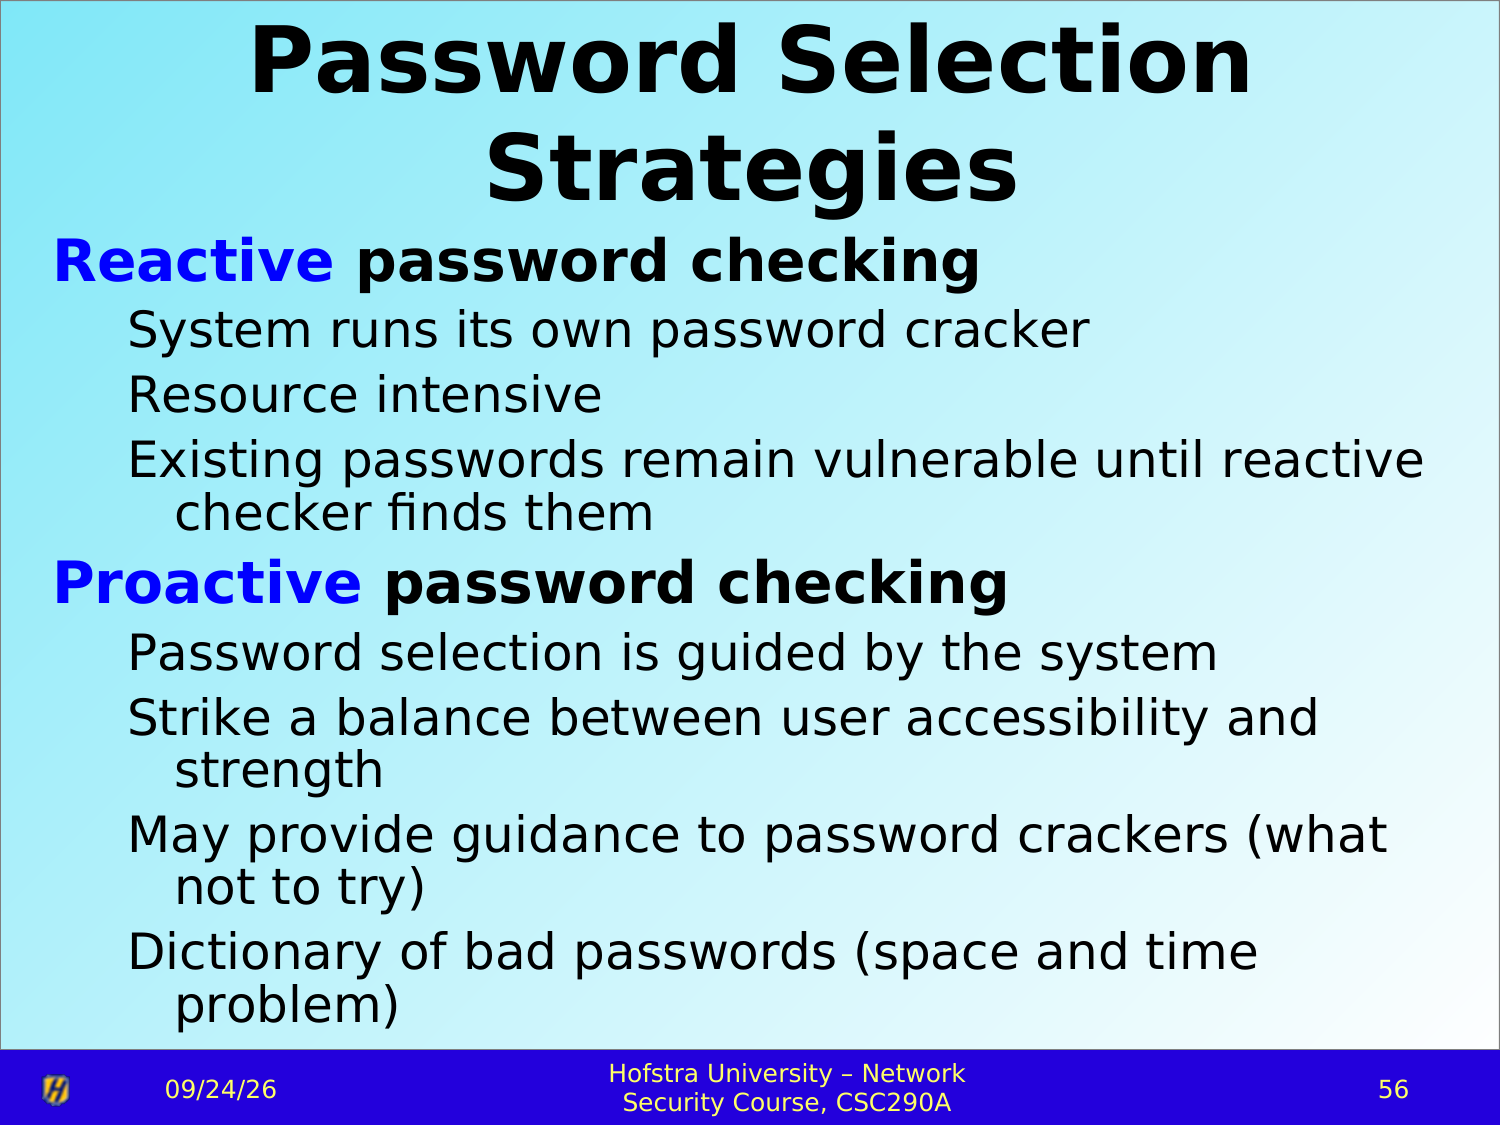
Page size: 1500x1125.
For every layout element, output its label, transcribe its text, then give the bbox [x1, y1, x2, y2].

picture [37, 1072, 76, 1110]
list Reactive password checking System runs its own password cracker Resource intensive Existing passwords remain vulnerable until reactive checker finds them Proactive password checking Password selection is guided by the system Strike a balance between user accessibility and strength May provide guidance to password crackers (what not to try) Dictionary of bad passwords (space and time problem) [37, 224, 1463, 1048]
title Password Selection Strategies [112, 0, 1391, 224]
